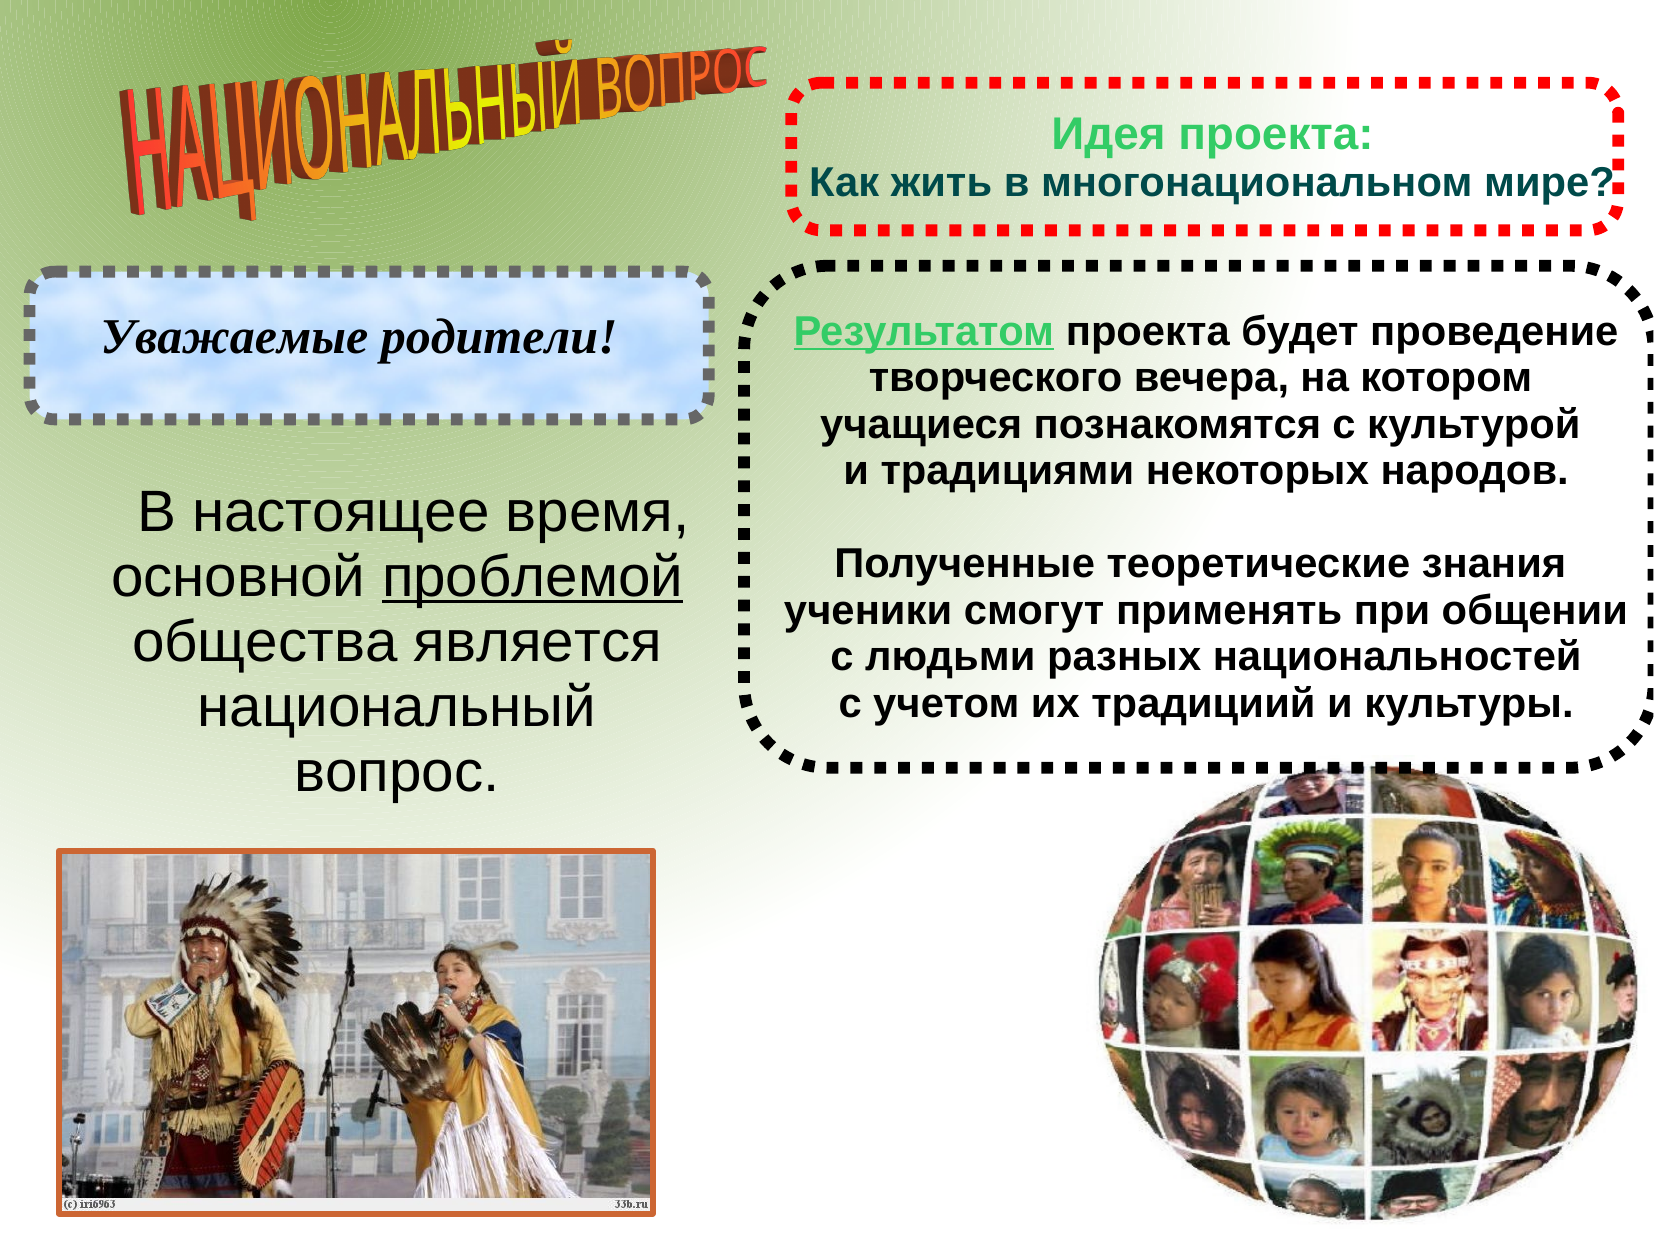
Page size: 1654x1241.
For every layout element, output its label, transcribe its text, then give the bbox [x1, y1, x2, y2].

text_box Идея проекта: Как жить в многонациональном мире? [791, 82, 1619, 231]
list Уважаемые родители! В настоящее время, основной проблемой общества является национальный вопрос. [29, 224, 695, 827]
text_box [695, 274, 709, 417]
picture [61, 853, 650, 1211]
picture [1086, 755, 1654, 1229]
text_box Результатом проекта будет проведение творческого вечера, на котором учащиеся познакомятся с культурой и традициями некоторых народов. Полученные теоретические знания ученики смогут применять при общении с людьми разных национальностей с учетом их традициий и культуры. [744, 265, 1654, 768]
